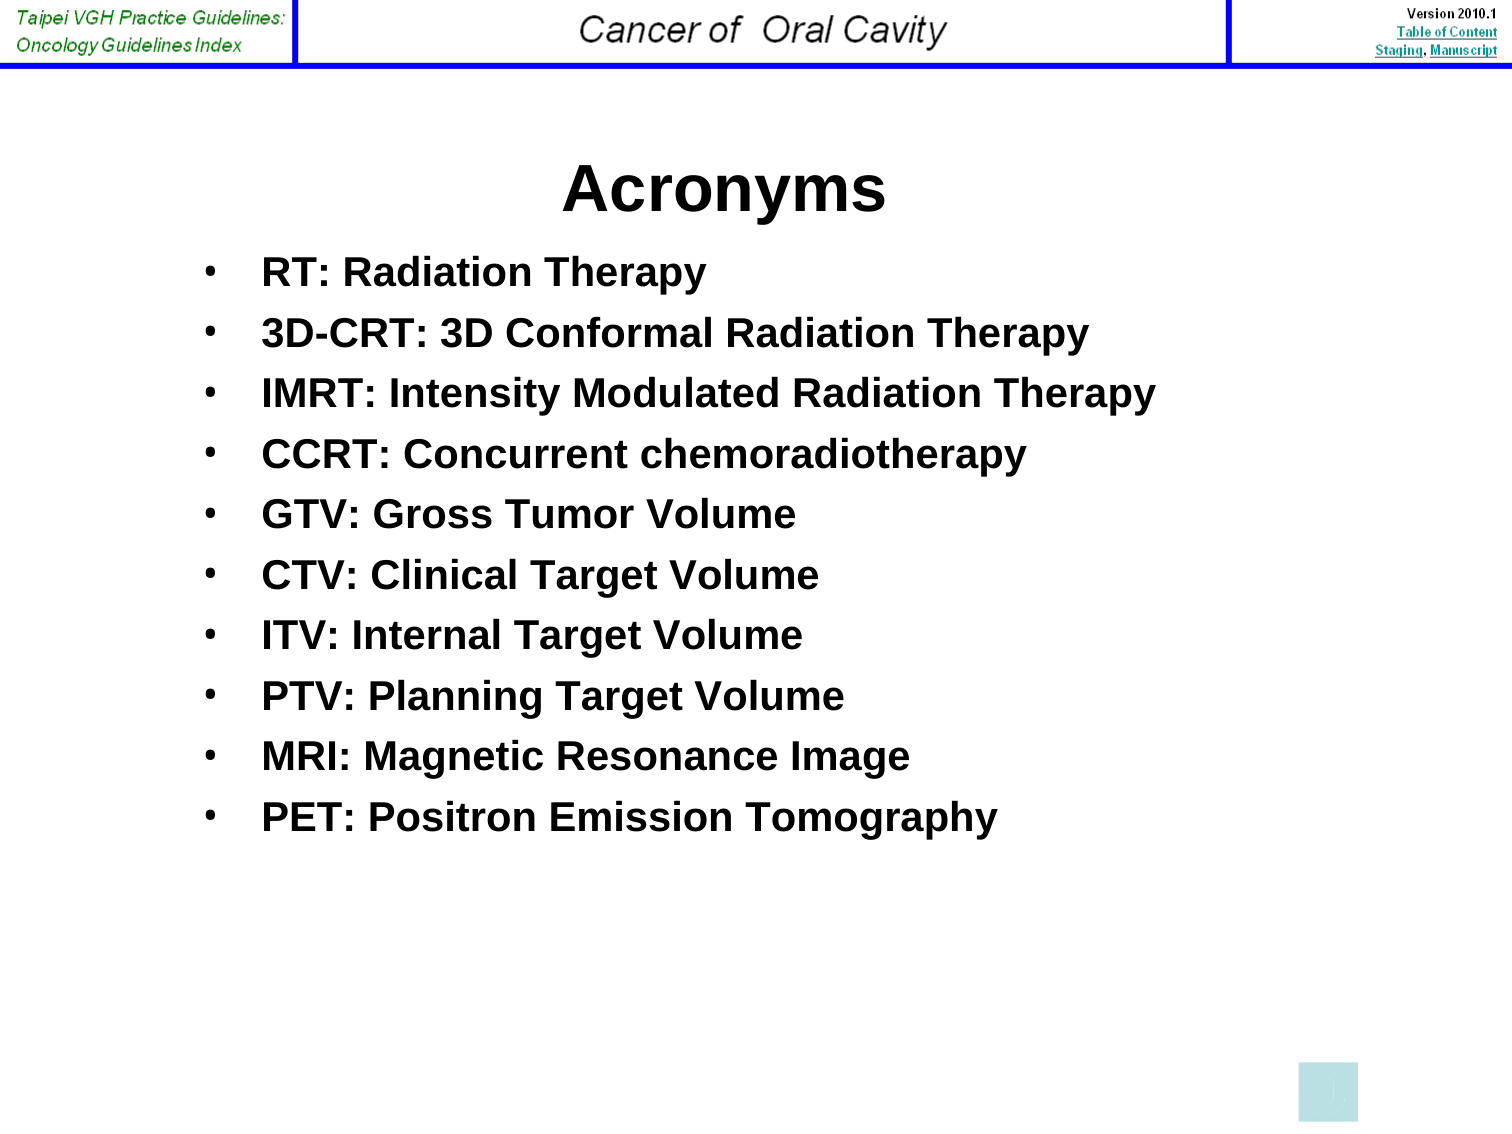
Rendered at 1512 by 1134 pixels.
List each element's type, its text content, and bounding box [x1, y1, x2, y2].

title Acronyms [62, 137, 1388, 213]
list RT: Radiation Therapy 3D-CRT: 3D Conformal Radiation Therapy IMRT: Intensity Modulated Radiation Therapy CCRT: Concurrent chemoradiotherapy GTV: Gross Tumor Volume CTV: Clinical Target Volume ITV: Internal Target Volume PTV: Planning Target Volume MRI: Magnetic Resonance Image PET: Positron Emission Tomography [187, 237, 1251, 951]
